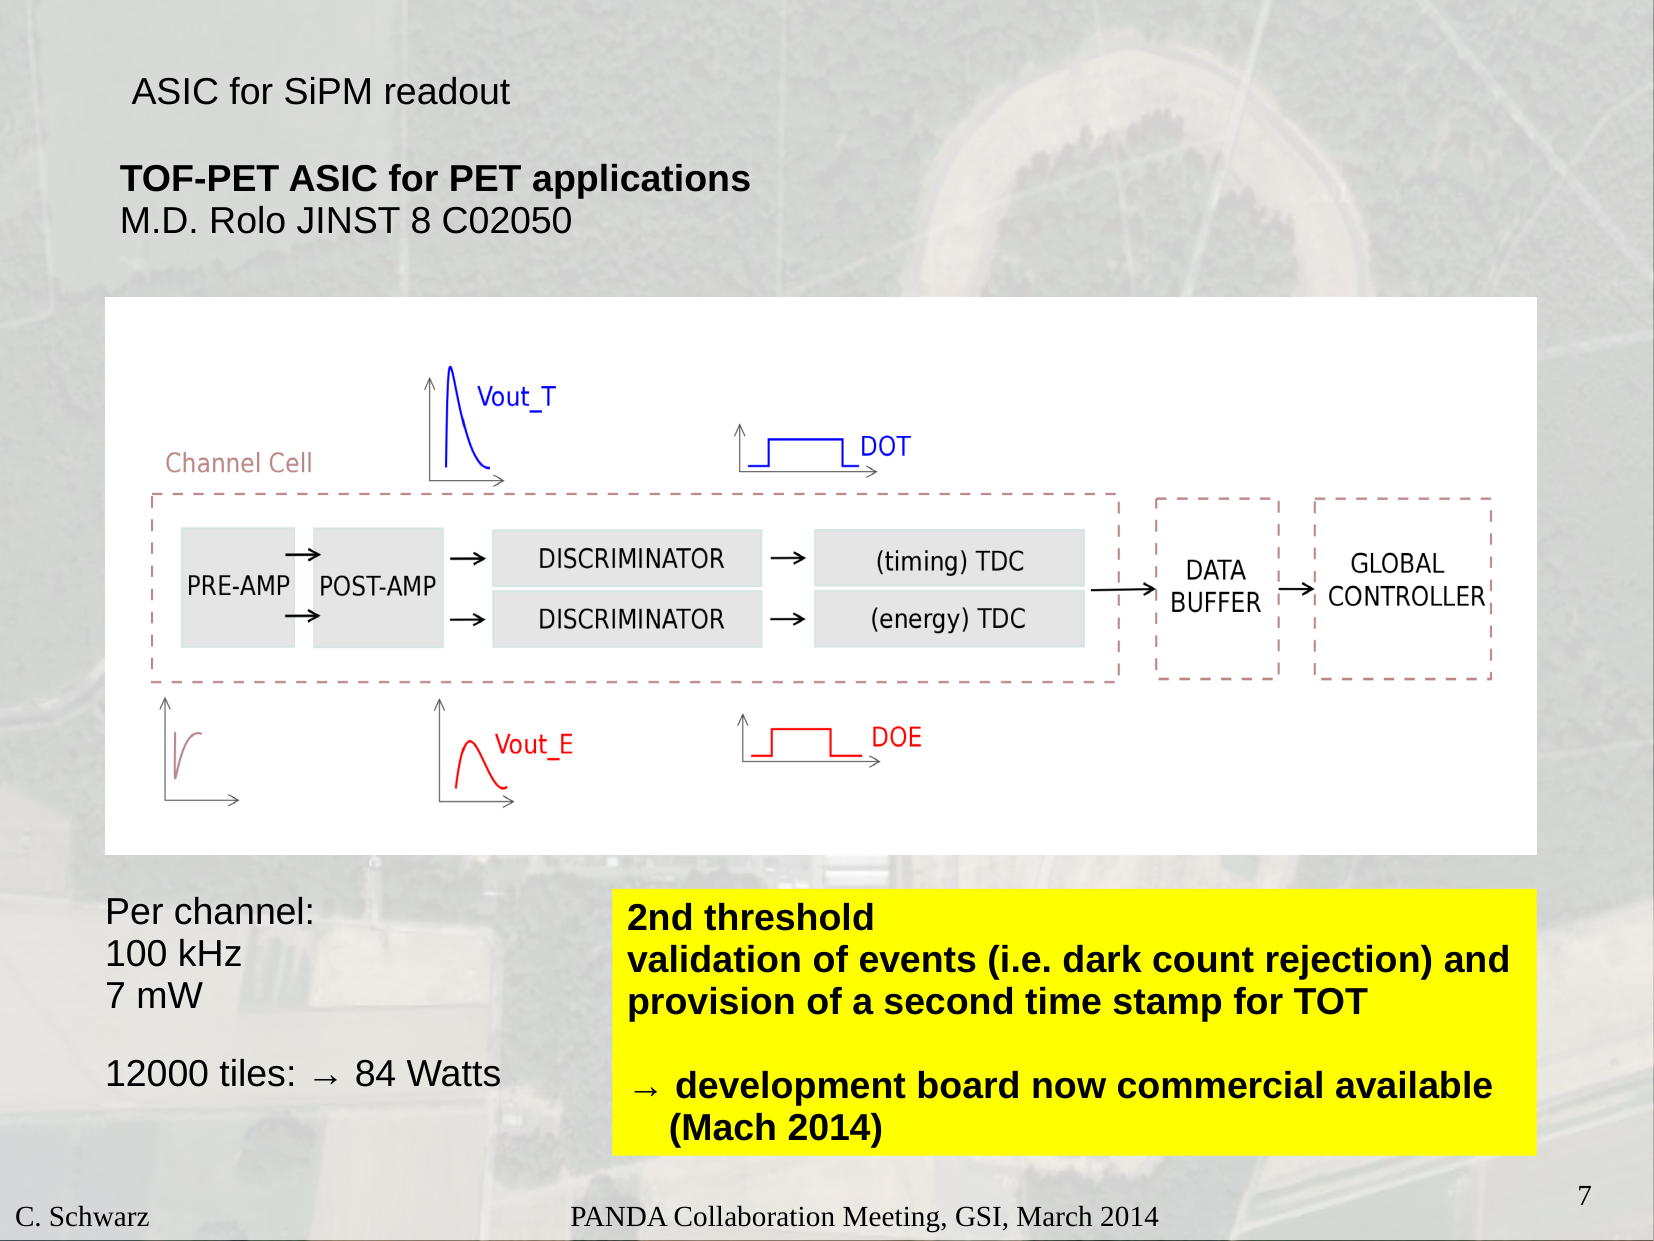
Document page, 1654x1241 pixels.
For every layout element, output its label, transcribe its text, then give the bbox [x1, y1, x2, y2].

picture [105, 297, 1537, 856]
text_box 12000 tiles: → 84 Watts [90, 1045, 517, 1103]
text_box 2nd threshold validation of events (i.e. dark count rejection) and provision of a second time stamp for TOT → development board now commercial available (Mach 2014) [612, 888, 1536, 1156]
text_box Per channel: 100 kHz 7 mW [90, 883, 331, 1025]
text_box ASIC for SiPM readout [116, 63, 526, 121]
text_box TOF-PET ASIC for PET applications M.D. Rolo JINST 8 C02050 [105, 150, 766, 249]
